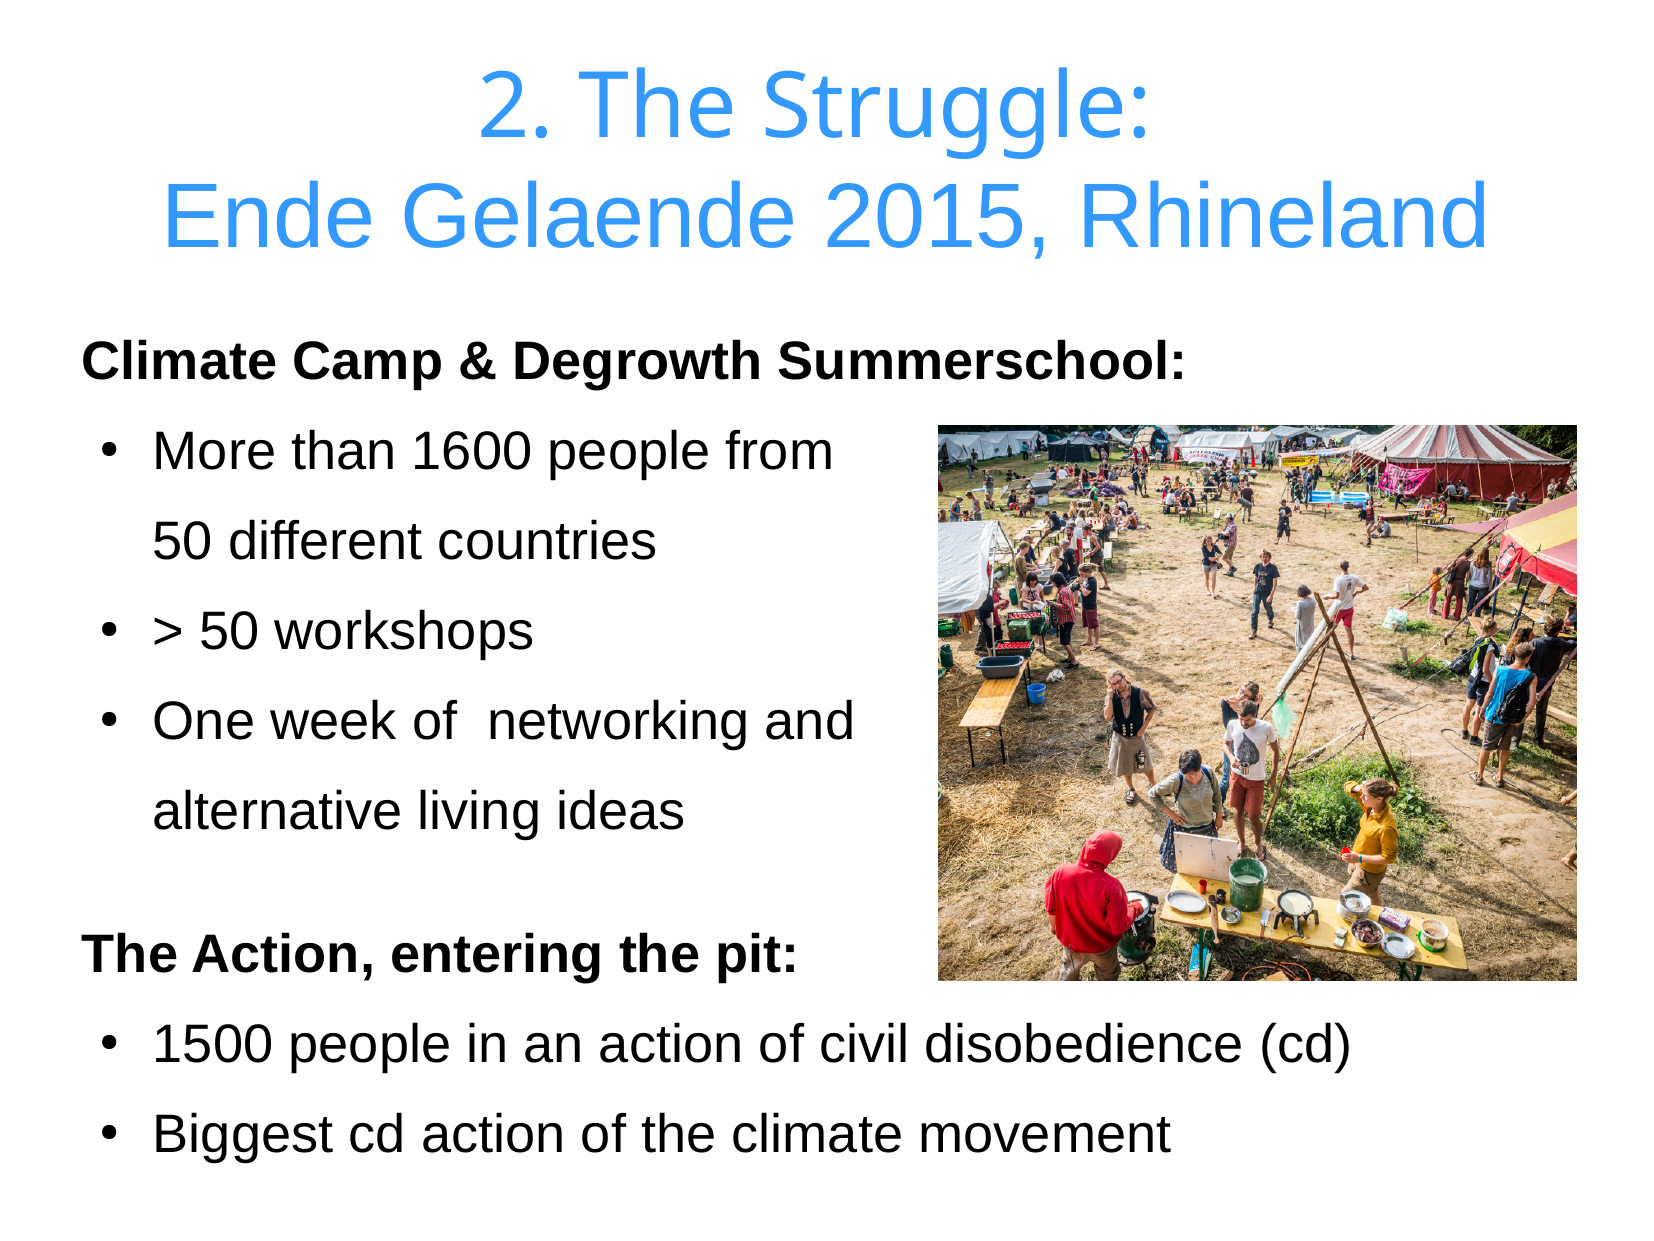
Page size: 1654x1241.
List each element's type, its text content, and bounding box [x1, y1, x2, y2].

picture [1406, 425, 1577, 981]
title 2. The Struggle: Ende Gelaende 2015, Rhineland [82, 43, 1571, 263]
list Climate Camp & Degrowth Summerschool: More than 1600 people from 50 different countries > 50 workshops One week of networking and alternative living ideas The Action, entering the pit: 1500 people in an action of civil disobedience (cd) Biggest cd action of the climate movement [81, 330, 1406, 1168]
